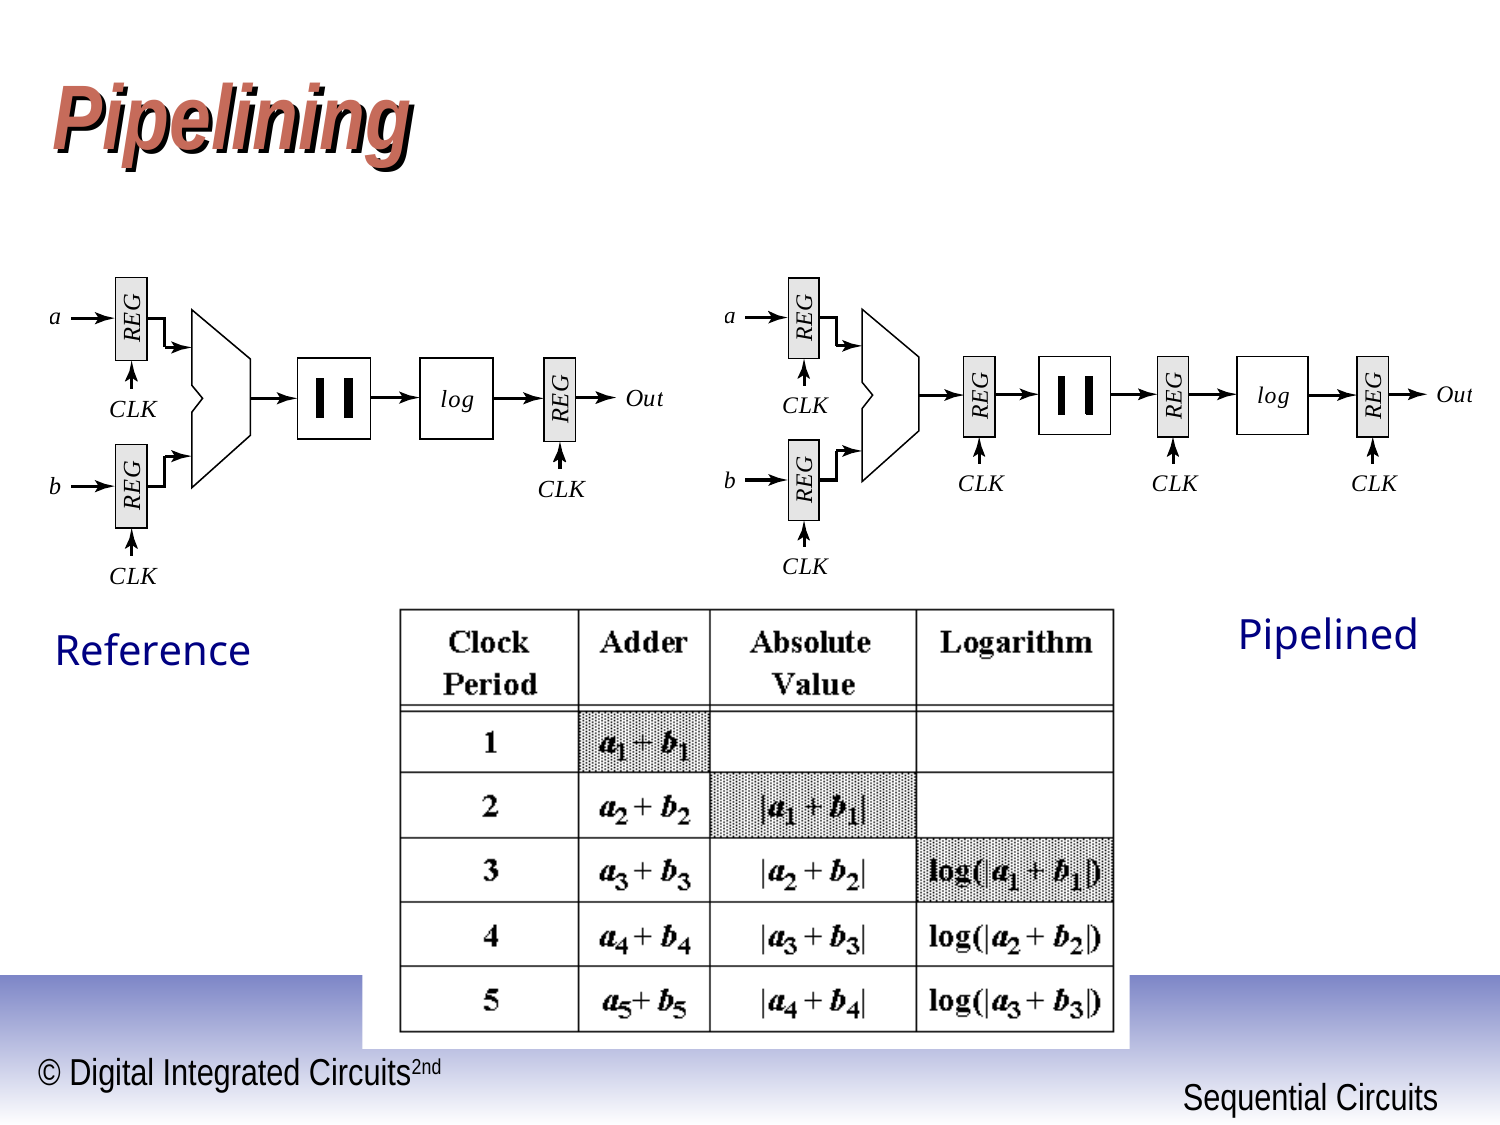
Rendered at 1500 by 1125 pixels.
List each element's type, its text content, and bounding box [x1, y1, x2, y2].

picture [50, 275, 1130, 1049]
title Pipelining [37, 37, 1463, 175]
text_box Reference [39, 616, 267, 682]
text_box Pipelined [1222, 600, 1435, 666]
picture [725, 275, 1472, 584]
